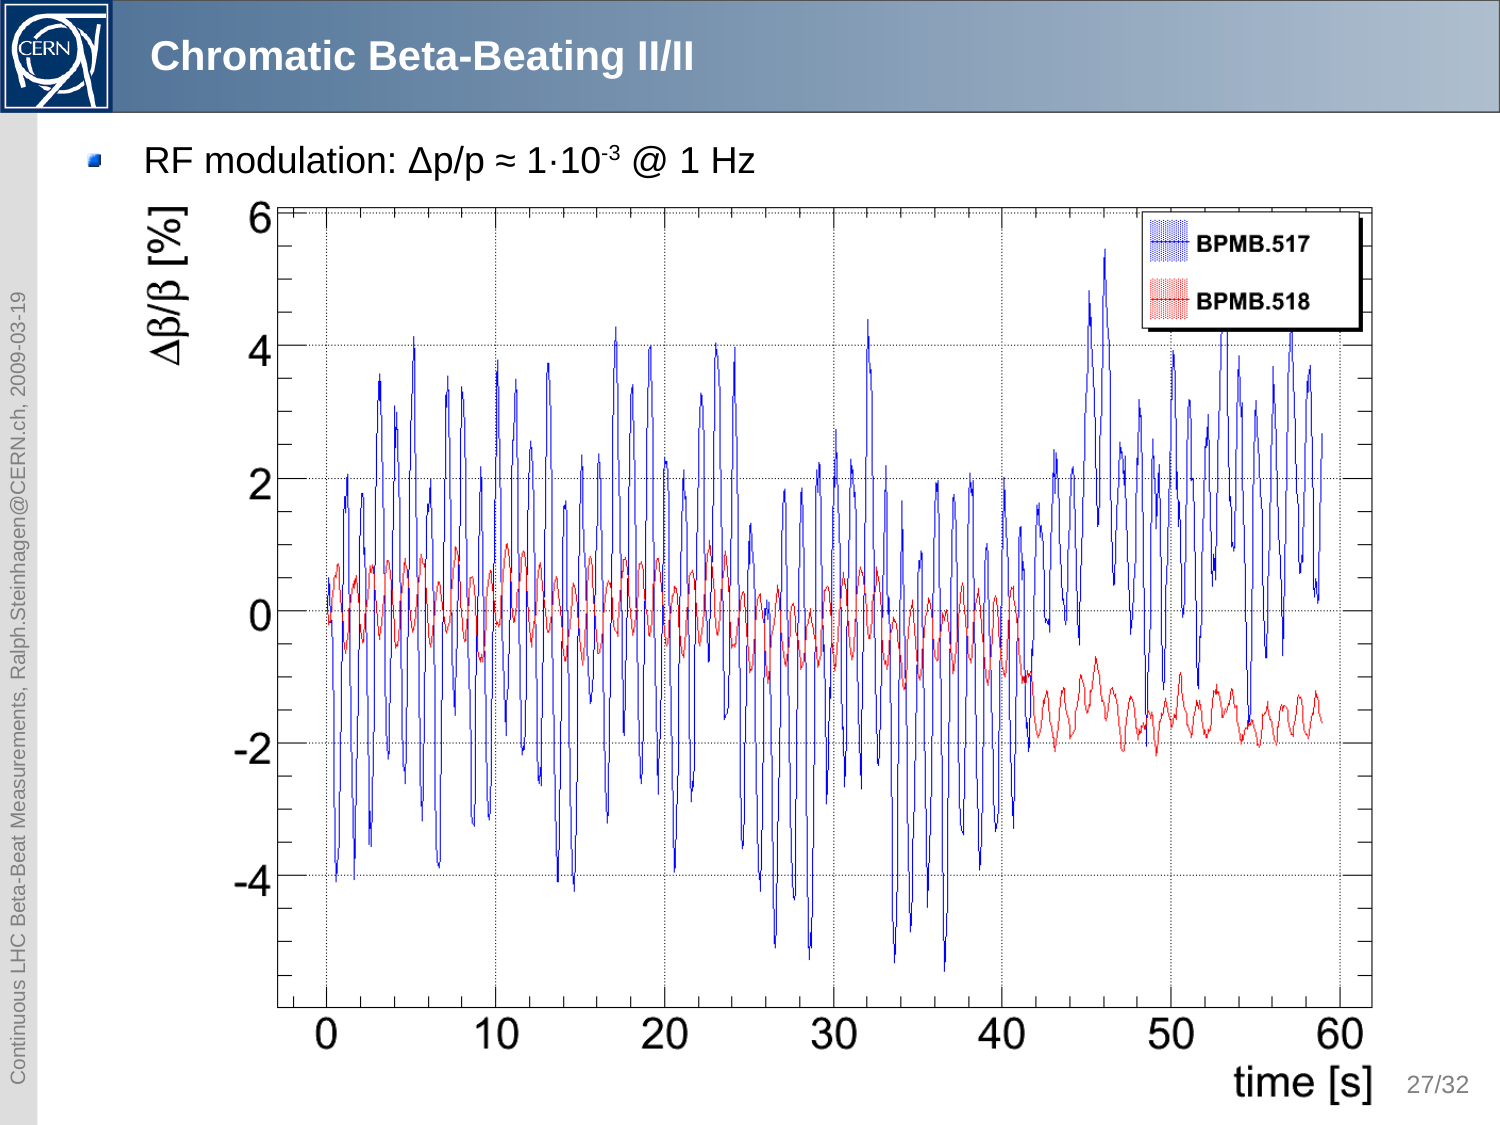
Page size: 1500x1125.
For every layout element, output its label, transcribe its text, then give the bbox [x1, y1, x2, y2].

title Chromatic Beta-Beating II/II [150, 7, 1201, 106]
picture [0, 0, 113, 113]
picture [132, 191, 1388, 1119]
list RF modulation: Δp/p ≈ 1·10-3 @ 1 Hz [87, 137, 1438, 1016]
